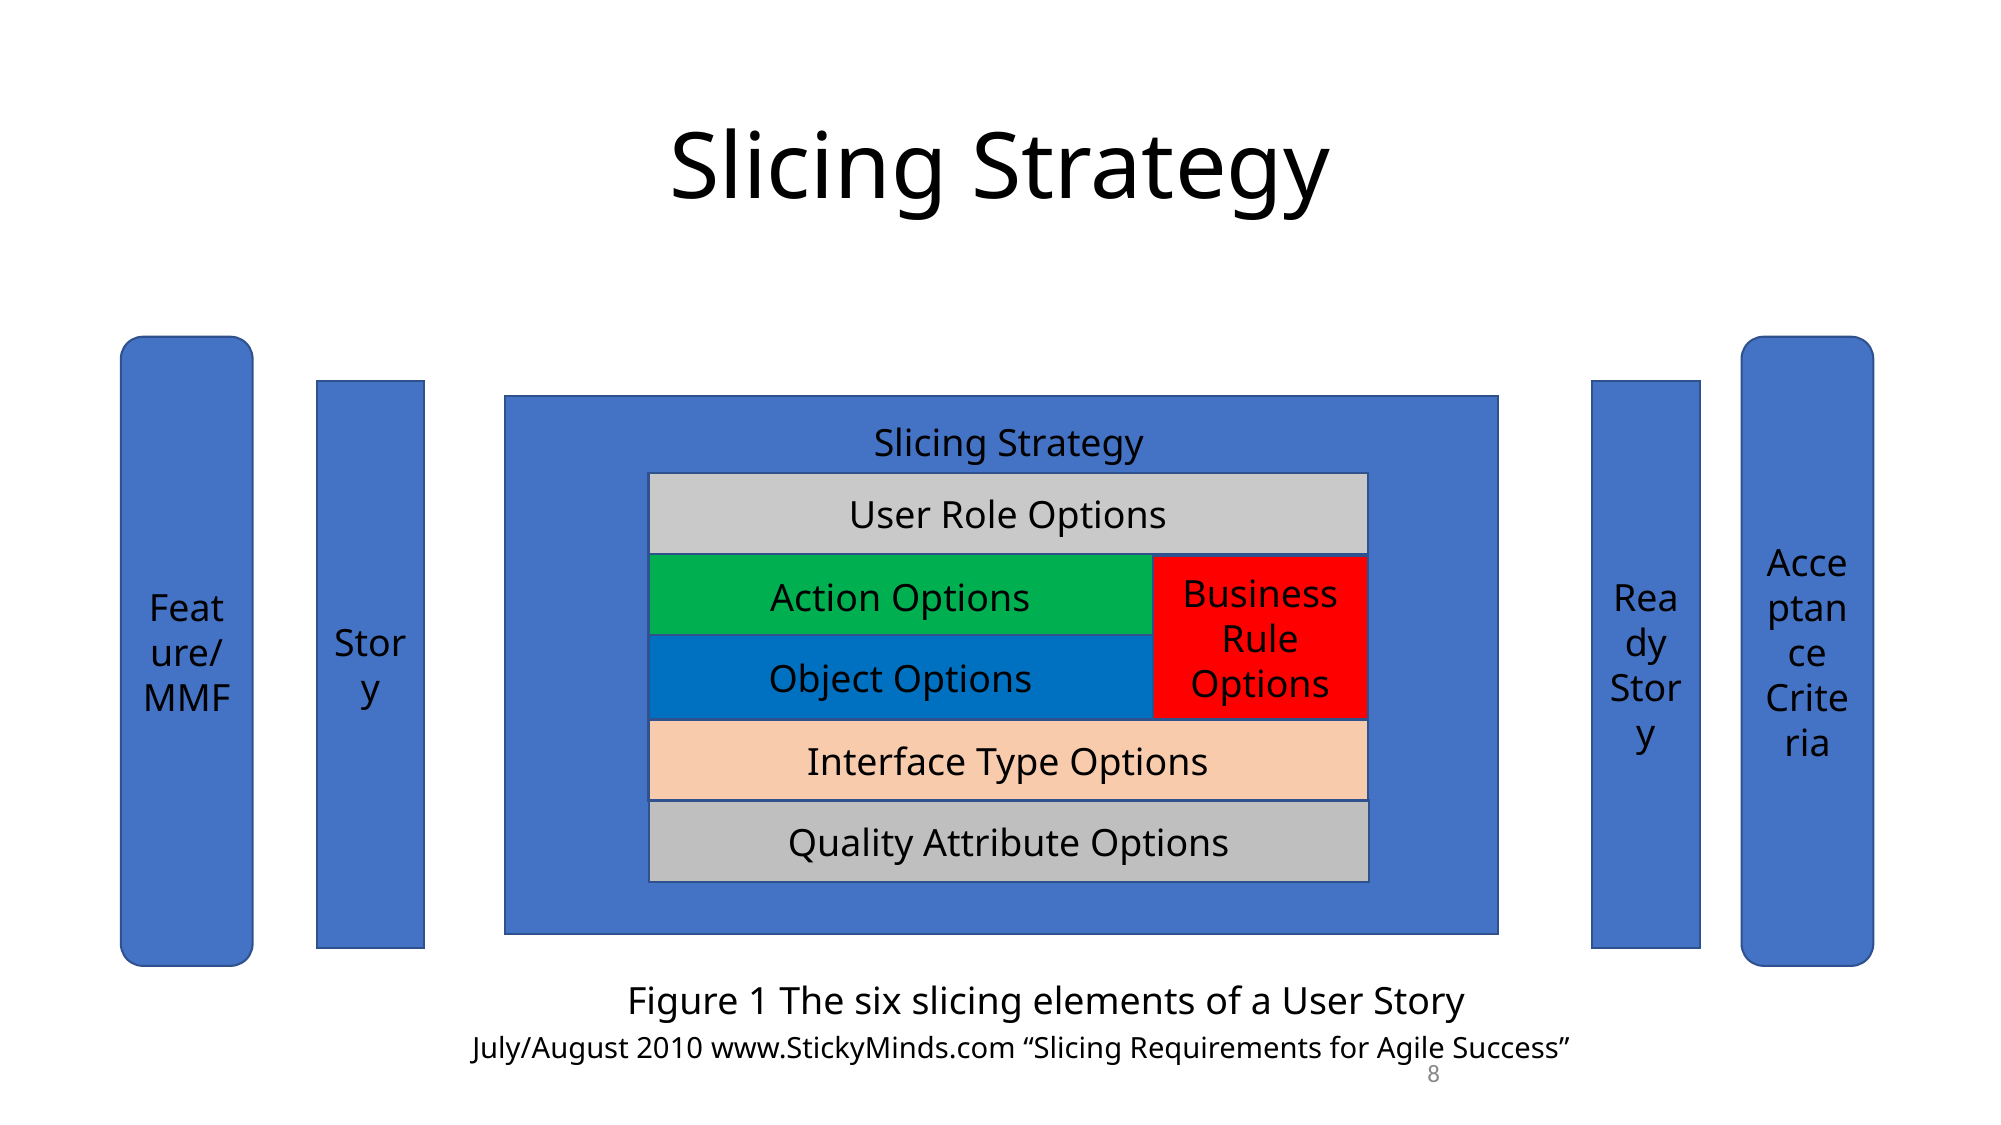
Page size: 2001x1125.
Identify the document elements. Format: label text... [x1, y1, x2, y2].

text_box Acceptance Criteria [1741, 336, 1874, 966]
text_box Quality Attribute Options [649, 800, 1369, 882]
title Slicing Strategy [137, 59, 1863, 278]
text_box Feature/MMF [120, 336, 253, 966]
text_box [505, 396, 1498, 934]
text_box Story [317, 381, 424, 948]
text_box 8 [1412, 1042, 1863, 1103]
text_box User Role Options [648, 473, 1368, 554]
text_box Object Options [648, 635, 1153, 719]
text_box Interface Type Options [648, 720, 1368, 801]
text_box July/August 2010 www.StickyMinds.com “Slicing Requirements for Agile Success” [457, 1022, 1560, 1073]
text_box Business Rule Options [1153, 556, 1368, 719]
text_box Figure 1 The six slicing elements of a User Story [611, 969, 1429, 1022]
text_box Action Options [648, 554, 1153, 635]
text_box Ready Story [1592, 381, 1700, 948]
text_box Slicing Strategy [721, 411, 1296, 473]
